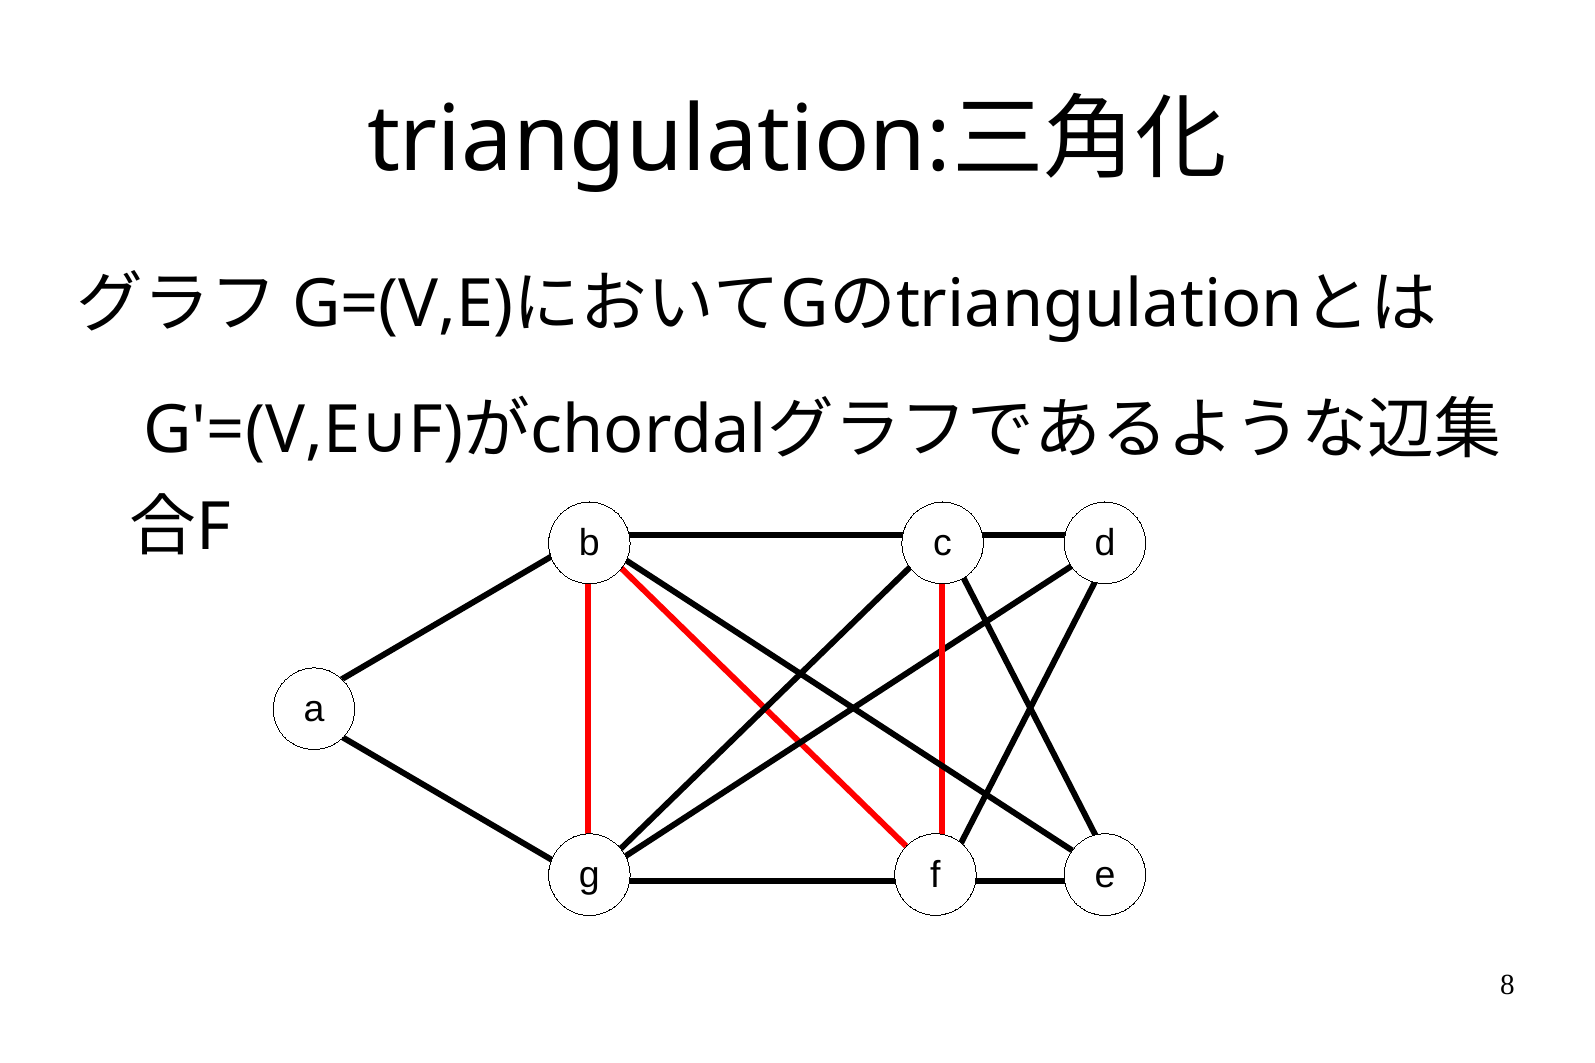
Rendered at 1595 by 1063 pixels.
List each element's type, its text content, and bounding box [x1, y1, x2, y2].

text_box e [1064, 833, 1146, 916]
text_box b [548, 501, 631, 584]
text_box d [1064, 501, 1146, 584]
text_box a [273, 667, 355, 750]
text_box c [901, 501, 984, 584]
list グラフ G=(V,E)においてGのtriangulationとは G'=(V,E∪F)がchordalグラフであるような辺集合F F={(b,f),(b,g),(c,f)} [59, 248, 1536, 1034]
text_box f [894, 833, 977, 916]
text_box g [548, 833, 631, 916]
title triangulation:三角化 [79, 42, 1515, 220]
